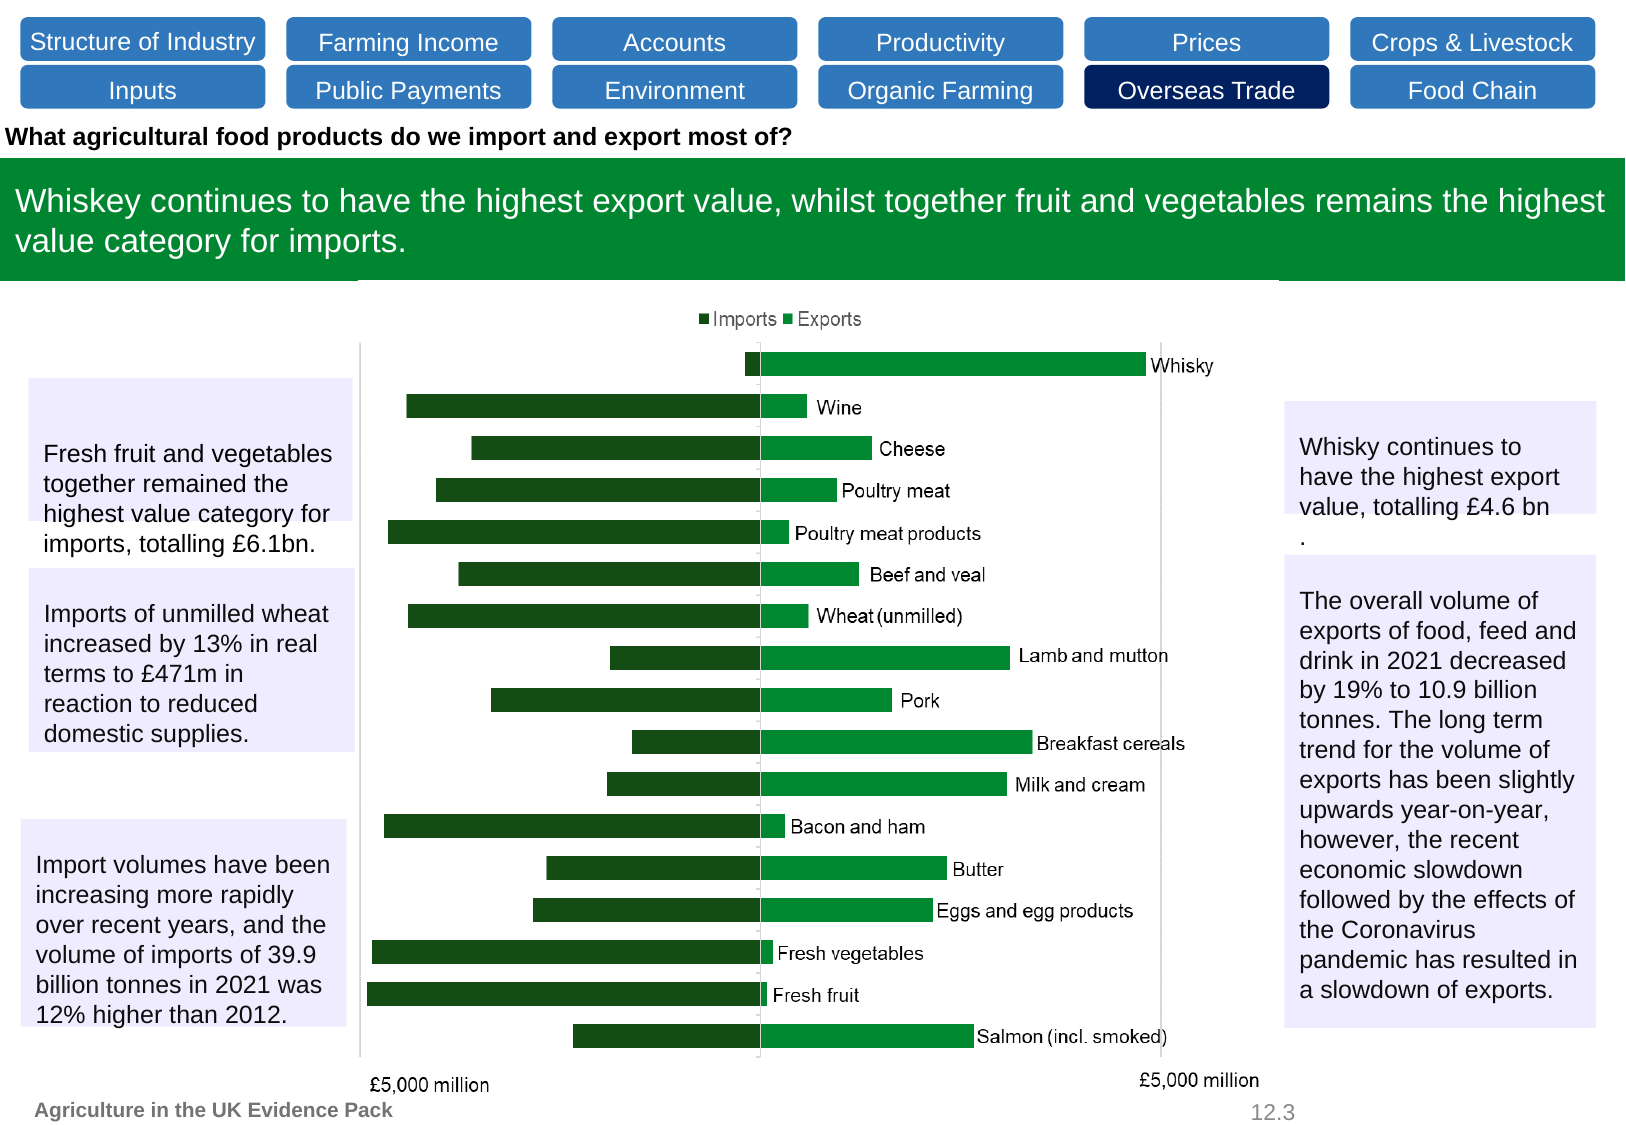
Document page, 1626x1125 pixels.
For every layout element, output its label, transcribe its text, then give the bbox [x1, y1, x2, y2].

text_box Accounts [552, 17, 798, 61]
text_box 12.3 [1235, 1081, 1602, 1125]
text_box Environment [552, 64, 798, 109]
text_box The overall volume of exports of food, feed and drink in 2021 decreased by 19% to 10.9 billion tonnes. The long term trend for the volume of exports has been slightly upwards year-on-year, however, the recent economic slowdown followed by the effects of the Coronavirus pandemic has resulted in a slowdown of exports. [1284, 554, 1597, 1029]
text_box Structure of Industry [20, 17, 266, 61]
text_box Imports of unmilled wheat increased by 13% in real terms to £471m in reaction to reduced domestic supplies. [28, 567, 355, 753]
text_box Inputs [20, 64, 266, 109]
text_box Agriculture in the UK Evidence Pack [34, 1097, 393, 1122]
text_box Organic Farming [818, 64, 1064, 109]
text_box Overseas Trade [1084, 64, 1330, 109]
text_box Public Payments [286, 64, 532, 109]
text_box Food Chain [1350, 64, 1596, 109]
text_box Crops & Livestock [1350, 17, 1596, 61]
text_box Whiskey continues to have the highest export value, whilst together fruit and vegetables remains the highest value category for imports. [0, 158, 1625, 281]
text_box Import volumes have been increasing more rapidly over recent years, and the volume of imports of 39.9 billion tonnes in 2021 was 12% higher than 2012. [20, 819, 347, 1027]
text_box What agricultural food products do we import and export most of? [0, 112, 819, 158]
text_box Farming Income [286, 17, 532, 61]
picture [358, 280, 1279, 1114]
text_box Prices [1084, 17, 1330, 61]
text_box Fresh fruit and vegetables together remained the highest value category for imports, totalling £6.1bn. [28, 377, 353, 521]
text_box Whisky continues to have the highest export value, totalling £4.6 bn . [1284, 400, 1597, 514]
text_box Productivity [818, 17, 1064, 61]
